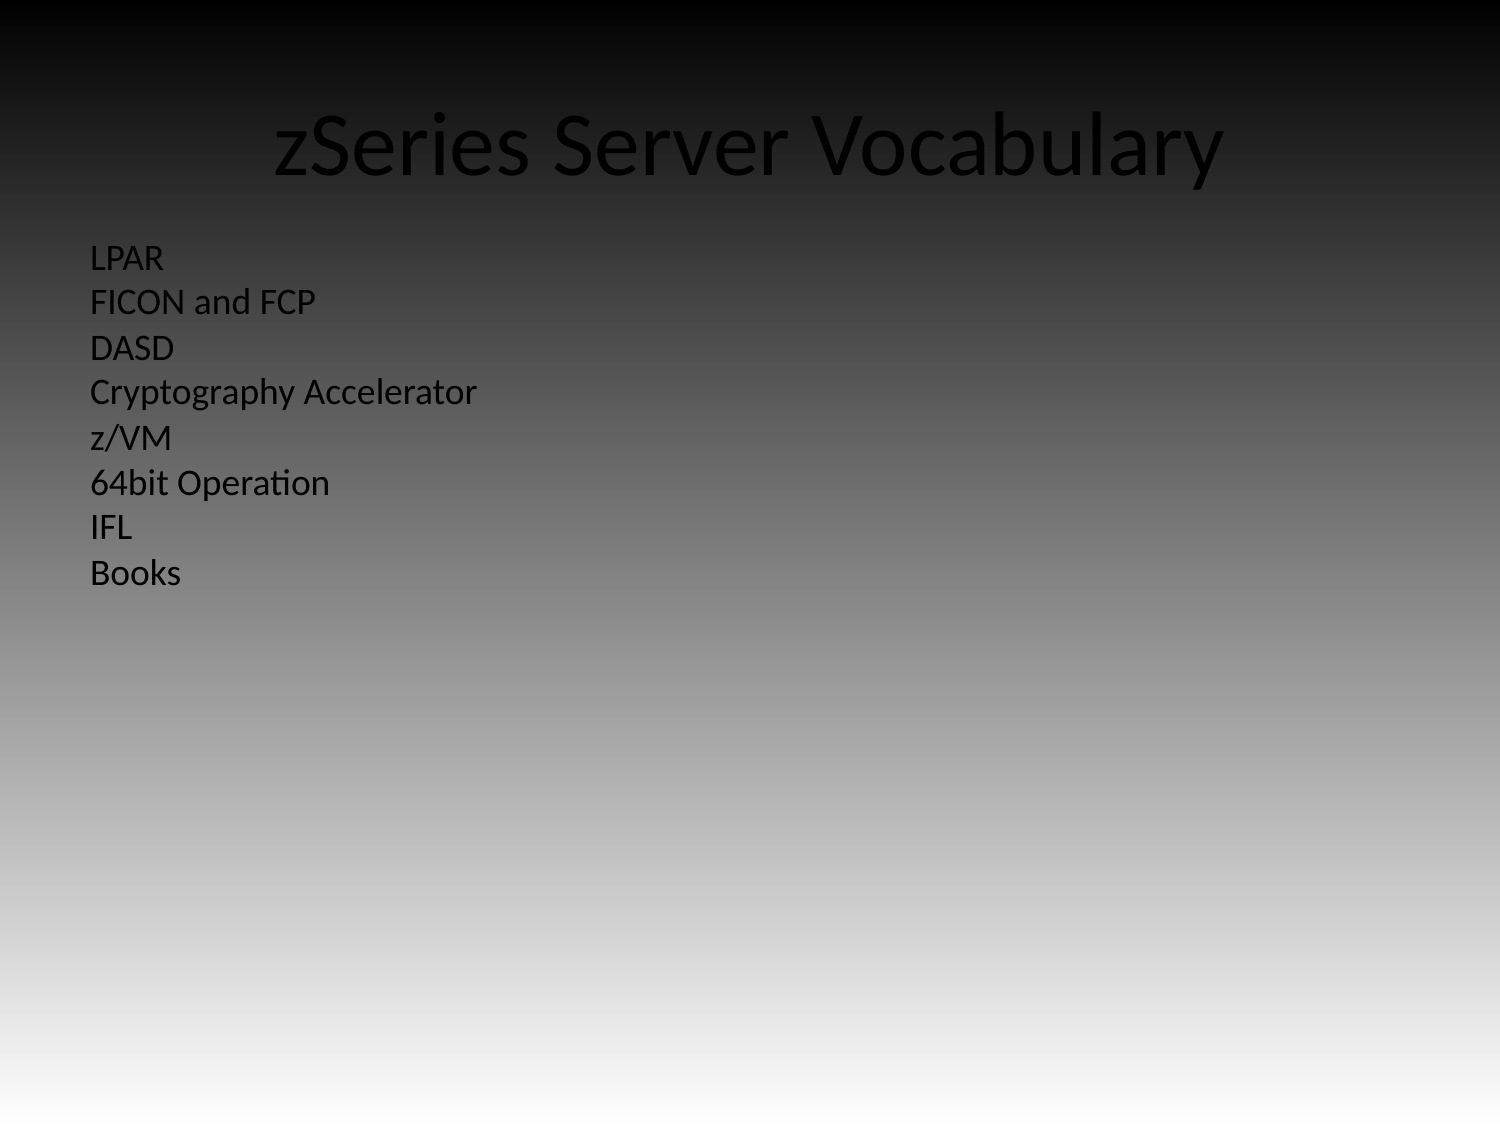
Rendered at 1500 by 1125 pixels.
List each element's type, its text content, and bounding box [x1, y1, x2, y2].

title zSeries Server Vocabulary [75, 45, 1425, 224]
list LPAR FICON and FCP DASD Cryptography Accelerator z/VM 64bit Operation IFL Books [75, 224, 1425, 1063]
